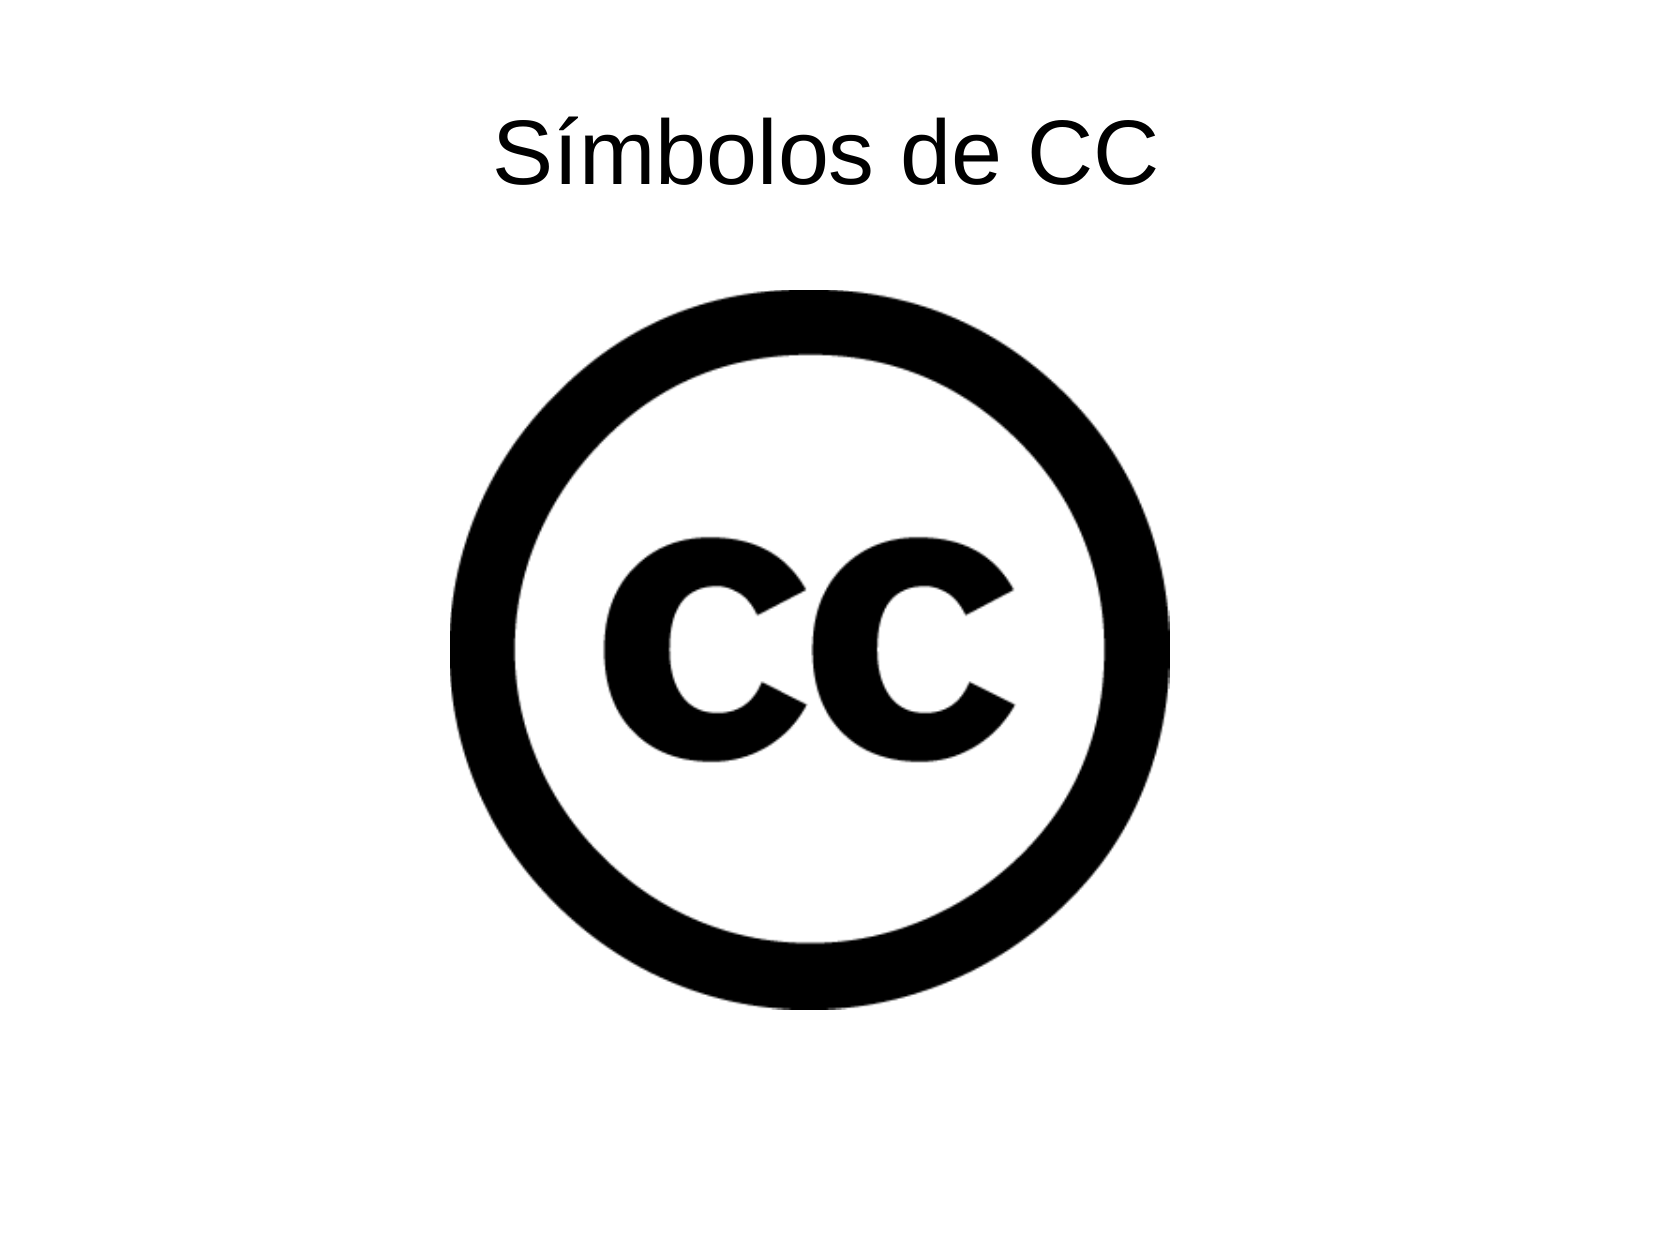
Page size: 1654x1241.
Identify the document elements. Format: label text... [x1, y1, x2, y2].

picture [450, 290, 1170, 1010]
title Símbolos de CC [82, 49, 1571, 257]
